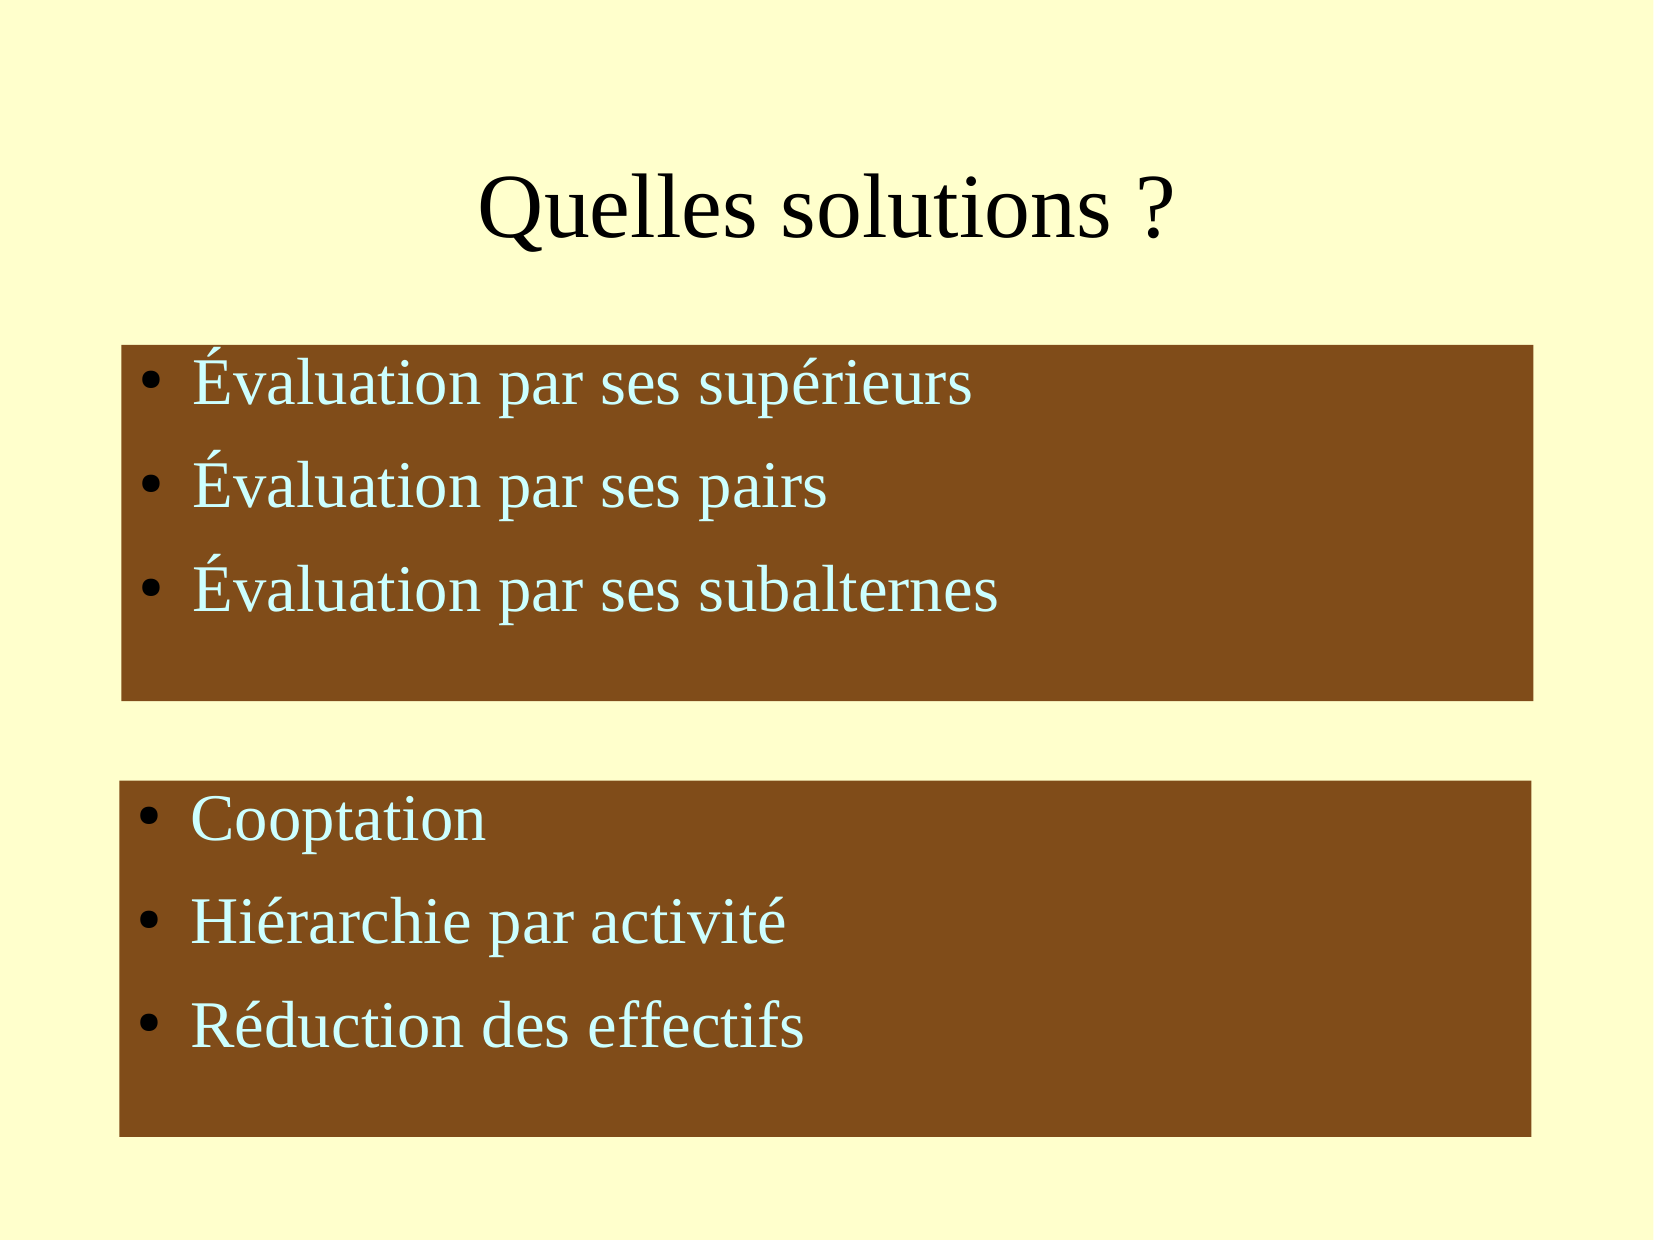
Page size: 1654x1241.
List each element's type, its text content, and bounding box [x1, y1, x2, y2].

list Évaluation par ses supérieurs Évaluation par ses pairs Évaluation par ses subalternes [121, 344, 1534, 702]
title Quelles solutions ? [121, 102, 1534, 311]
list Cooptation Hiérarchie par activité Réduction des effectifs [119, 780, 1532, 1137]
